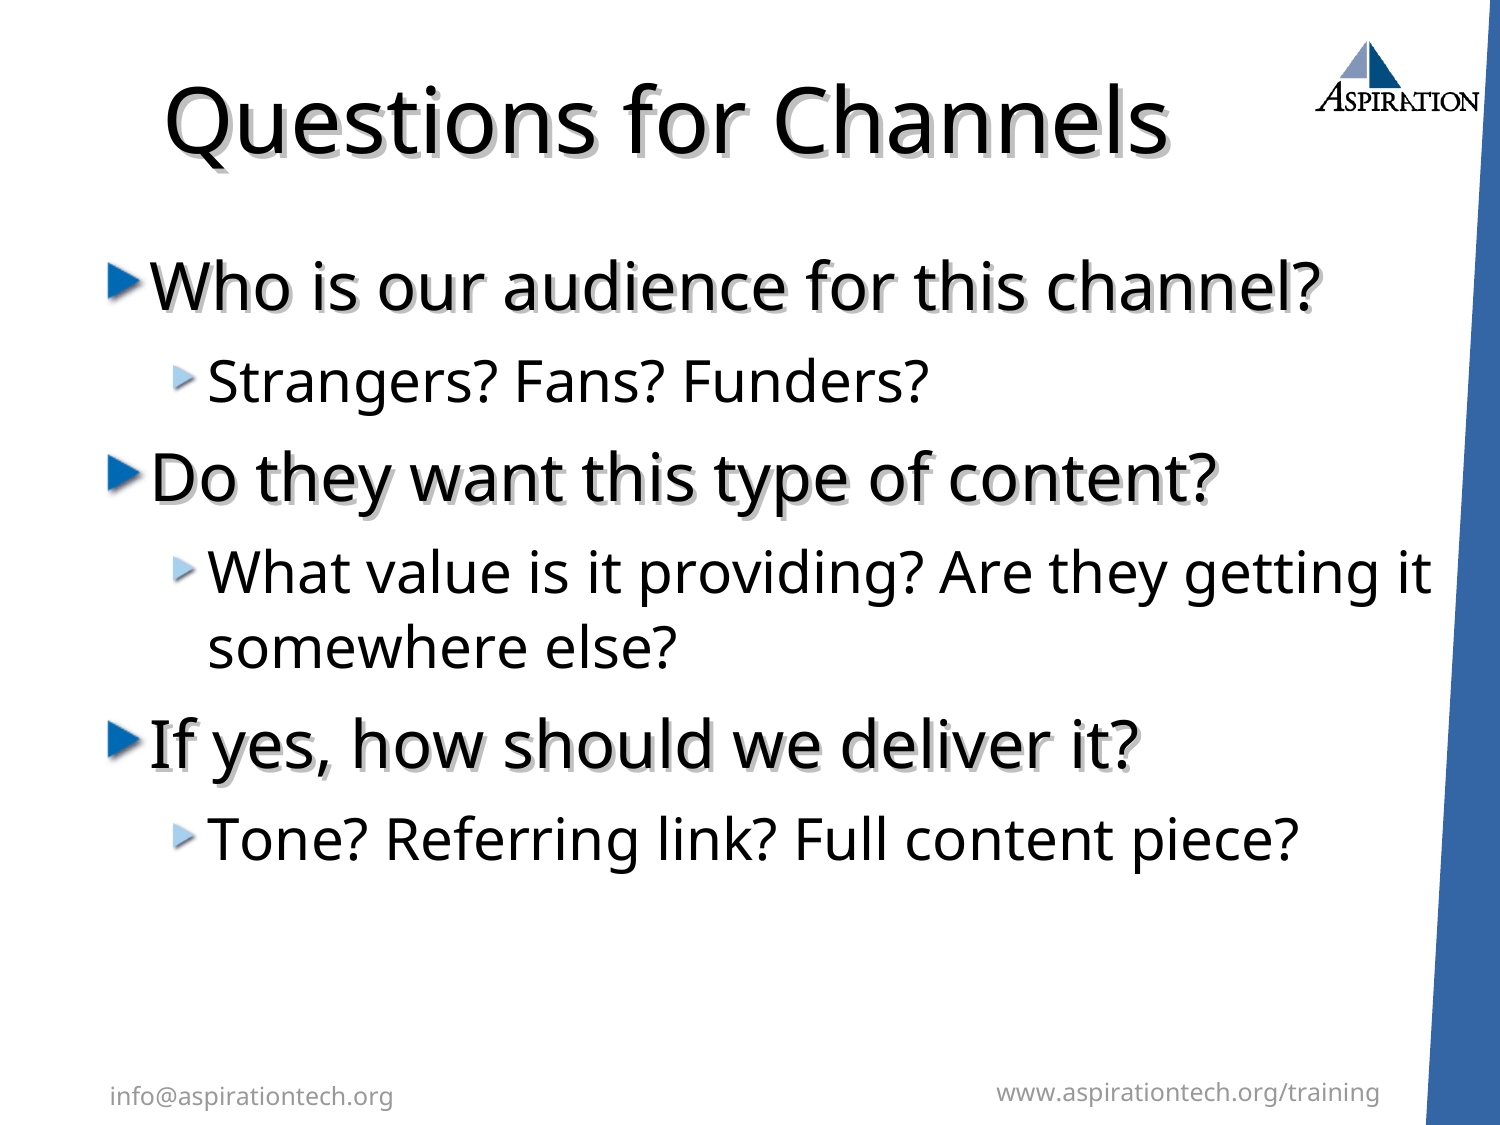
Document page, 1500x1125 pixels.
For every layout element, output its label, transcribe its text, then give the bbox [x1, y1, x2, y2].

title Questions for Channels [49, 19, 1284, 206]
list Who is our audience for this channel? Strangers? Fans? Funders? Do they want this type of content? What value is it providing? Are they getting it somewhere else? If yes, how should we deliver it? Tone? Referring link? Full content piece? [49, 238, 1447, 878]
picture [1315, 41, 1480, 120]
